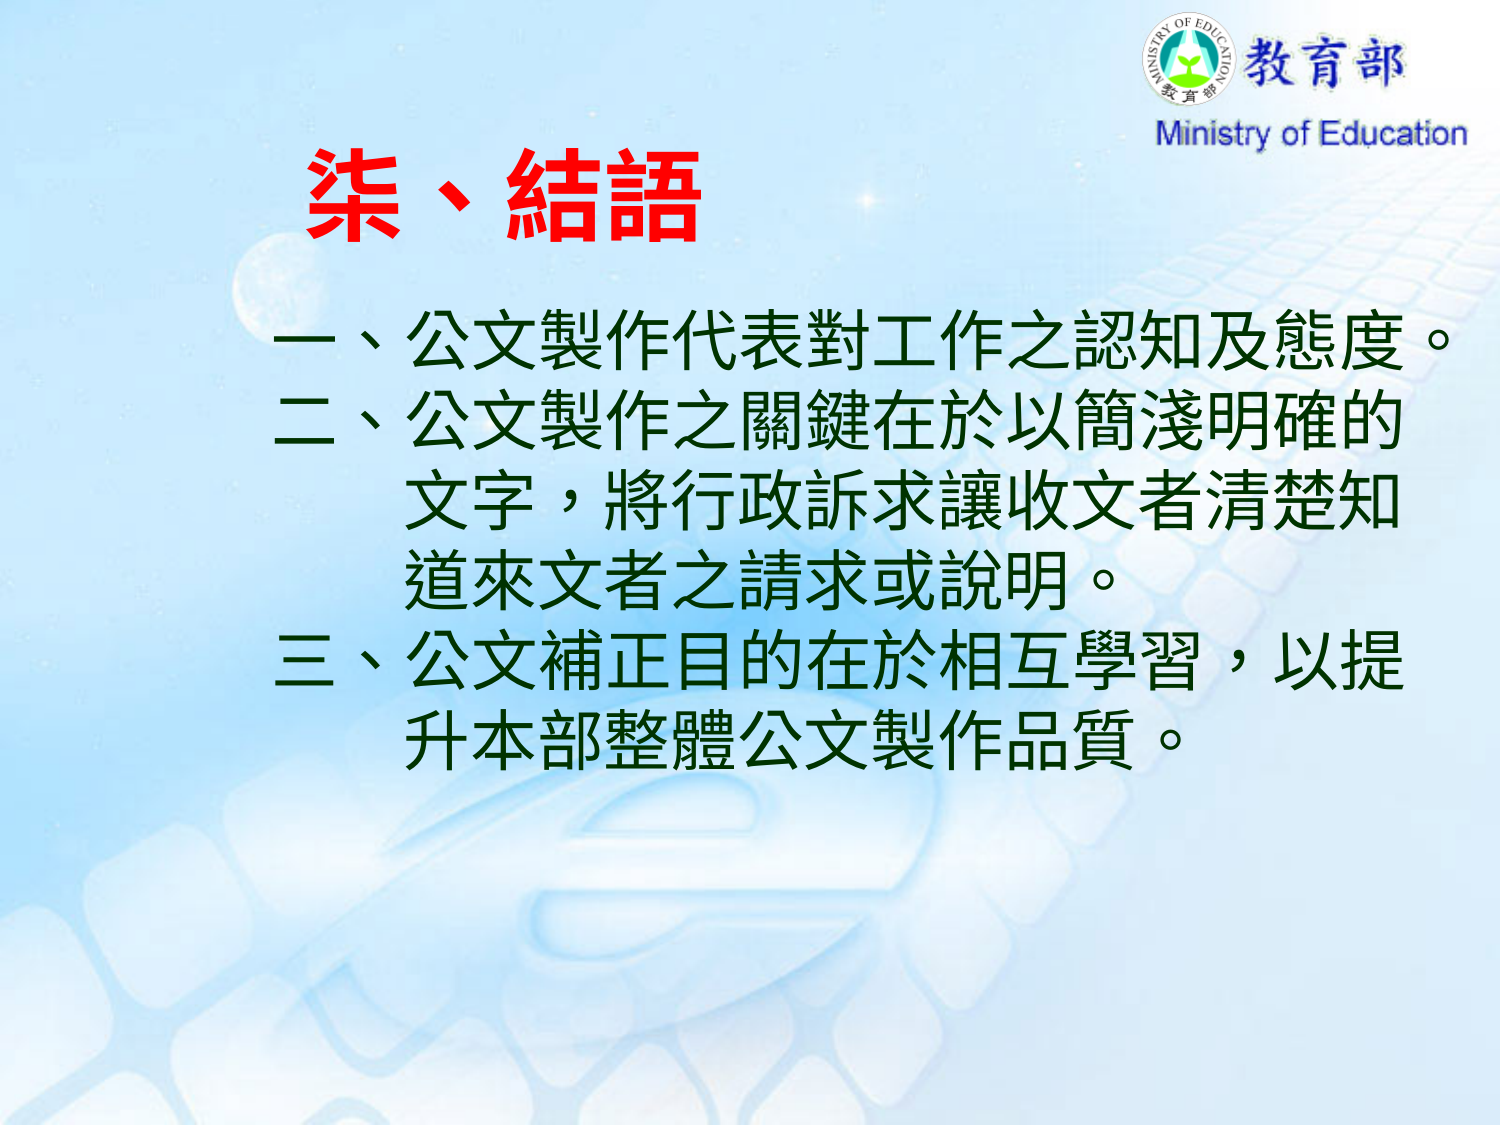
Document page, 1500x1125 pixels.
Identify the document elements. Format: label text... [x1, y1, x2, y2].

list 一、公文製作代表對工作之認知及態度。 二、公文製作之關鍵在於以簡淺明確的文字，將行政訴求讓收文者清楚知道來文者之請求或說明。 三、公文補正目的在於相互學習，以提升本部整體公文製作品質。 [123, 290, 1436, 1071]
text_box 柒、結語 [289, 126, 719, 261]
